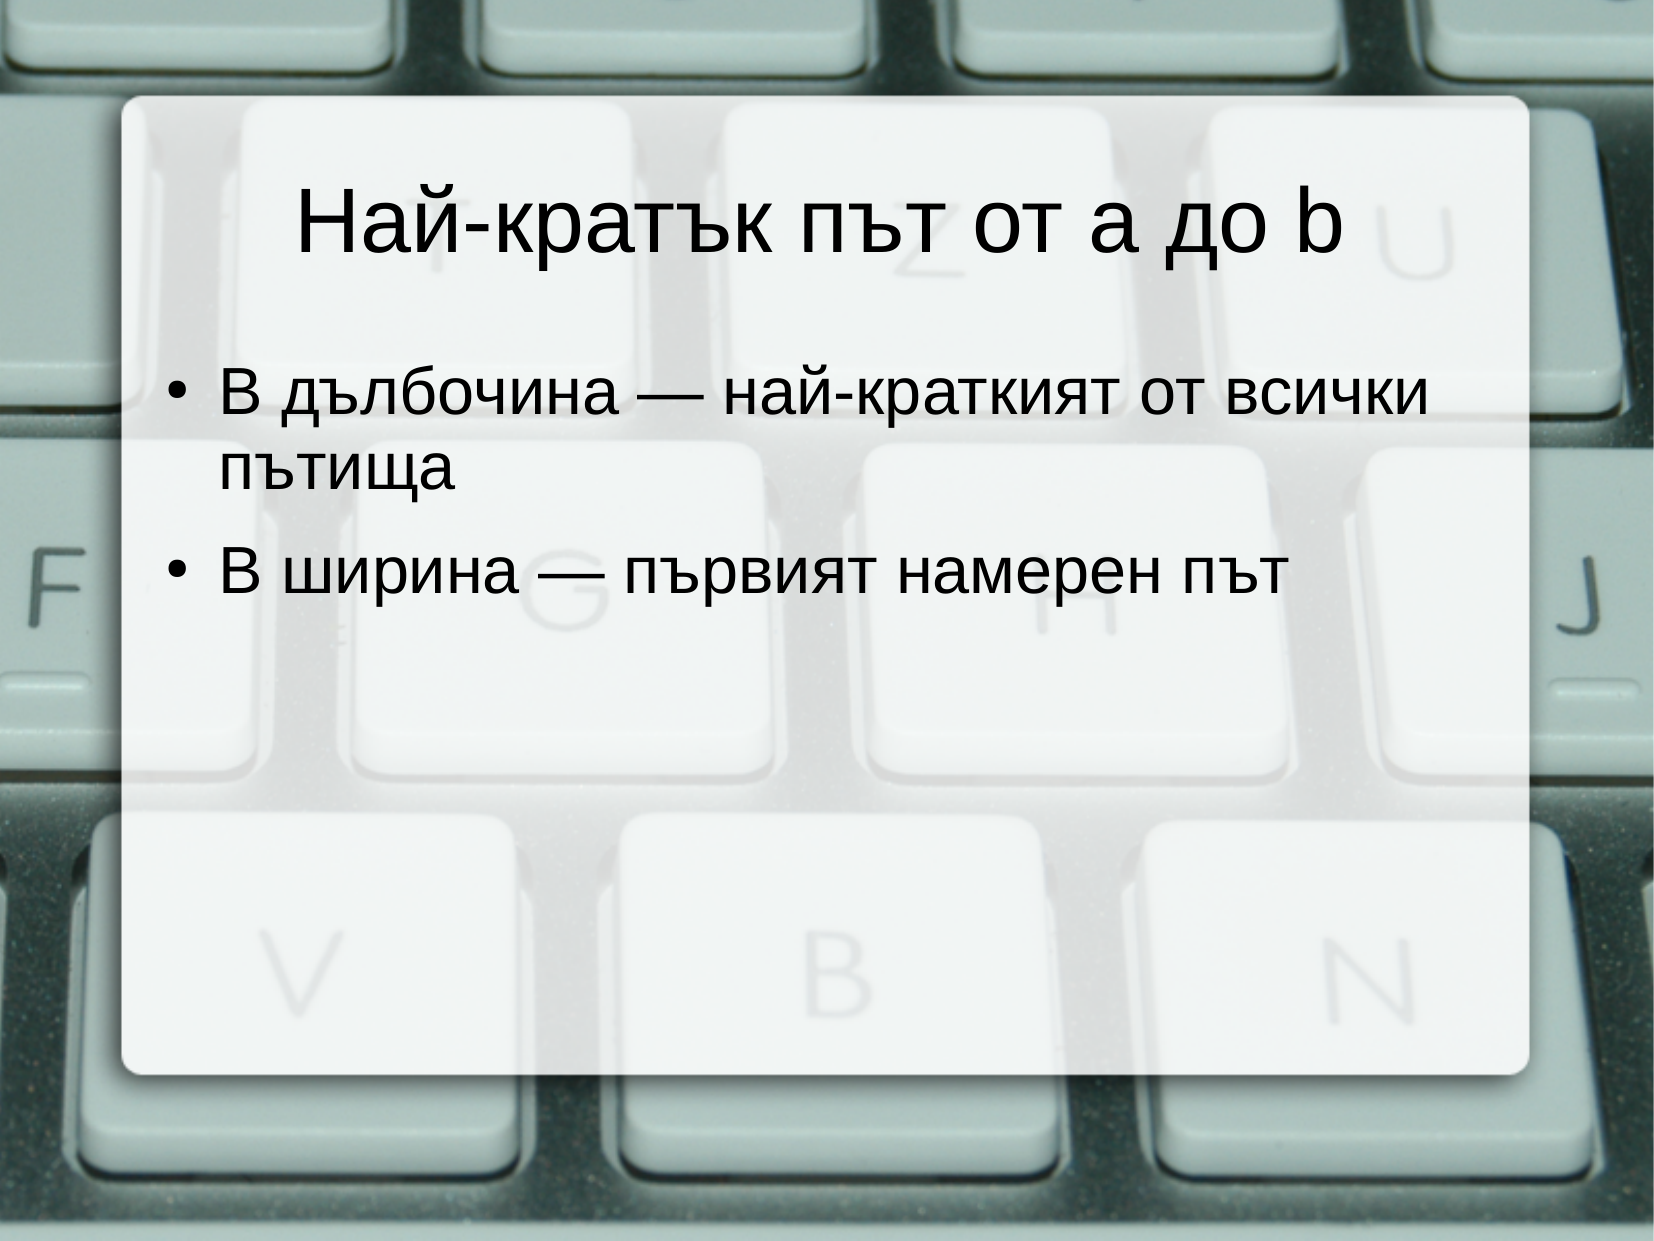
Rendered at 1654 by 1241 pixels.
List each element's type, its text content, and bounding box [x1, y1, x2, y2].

list В дълбочина — най-краткият от всички пътища В ширина — първият намерен път [147, 354, 1506, 1074]
title Най-кратък път от a до b [135, 117, 1506, 325]
picture [0, 0, 1654, 1241]
